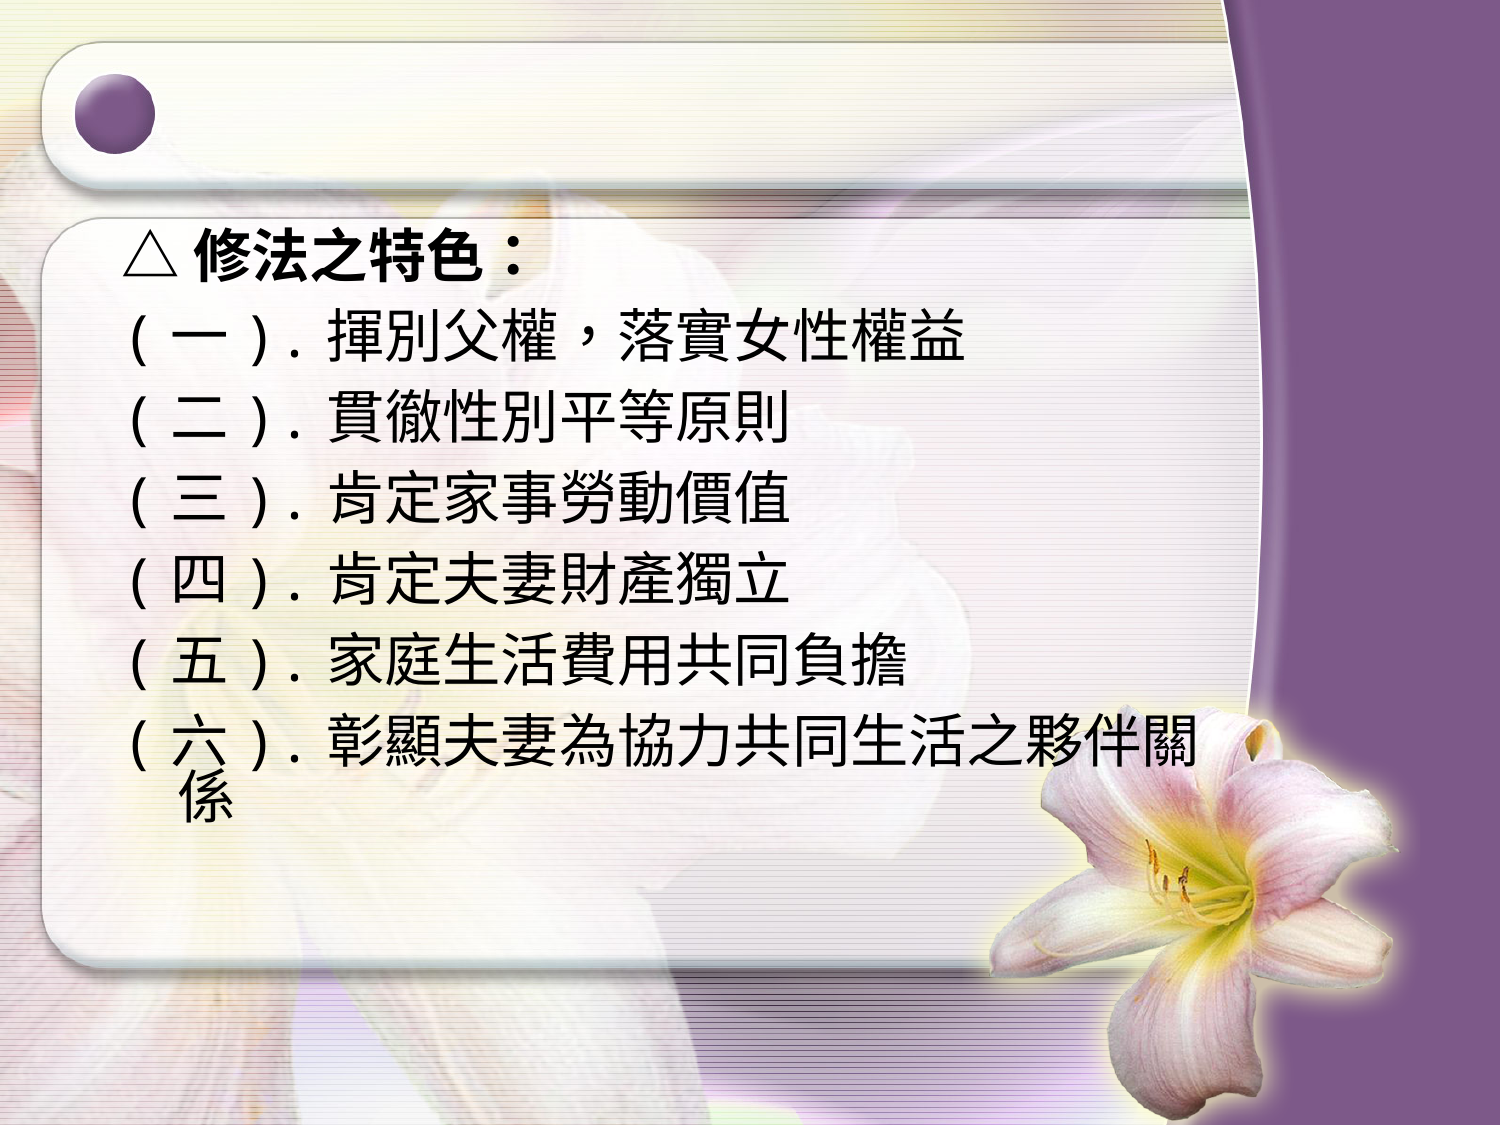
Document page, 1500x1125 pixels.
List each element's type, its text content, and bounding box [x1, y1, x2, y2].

list △修法之特色： (一).揮別父權，落實女性權益 (二).貫徹性別平等原則 (三).肯定家事勞動價值 (四).肯定夫妻財產獨立 (五).家庭生活費用共同負擔 (六).彰顯夫妻為協力共同生活之夥伴關係 [50, 224, 1251, 951]
